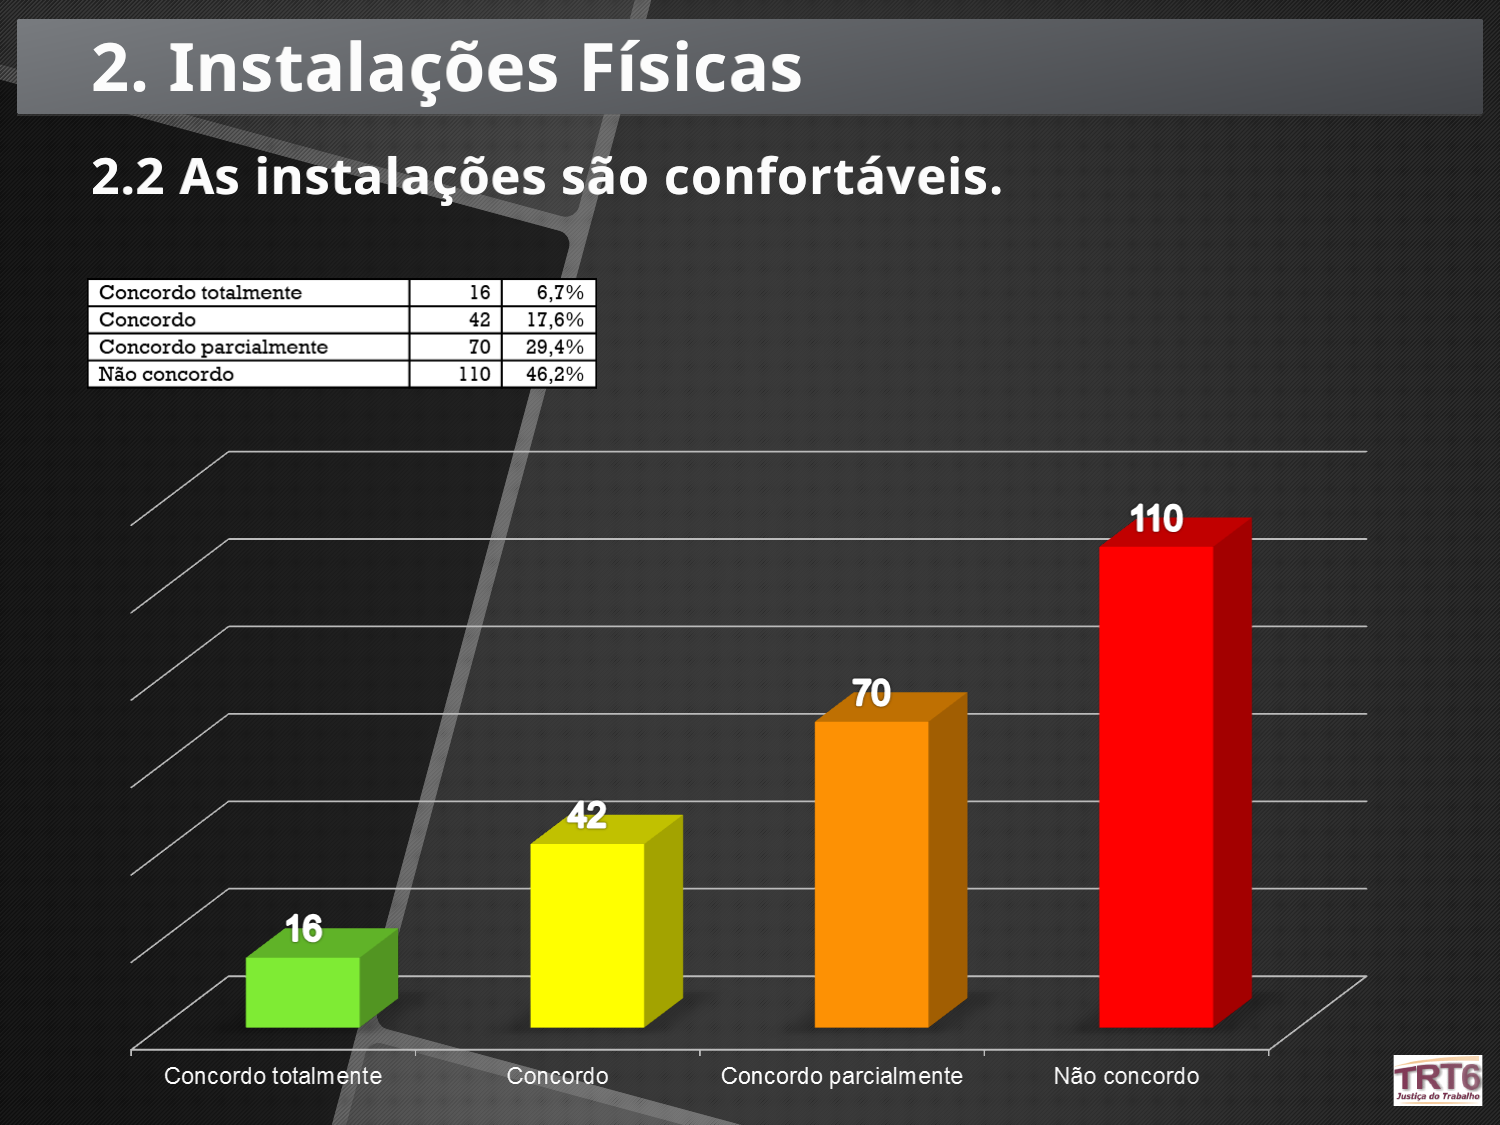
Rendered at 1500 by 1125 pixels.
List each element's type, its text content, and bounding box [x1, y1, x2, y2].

text_box 2. Instalações Físicas [77, 18, 1270, 113]
chart [60, 414, 1440, 1115]
picture [1440, 1055, 1483, 1106]
text_box [18, 19, 1482, 114]
picture [87, 273, 597, 399]
text_box 2.2 As instalações são confortáveis. [77, 137, 1447, 212]
